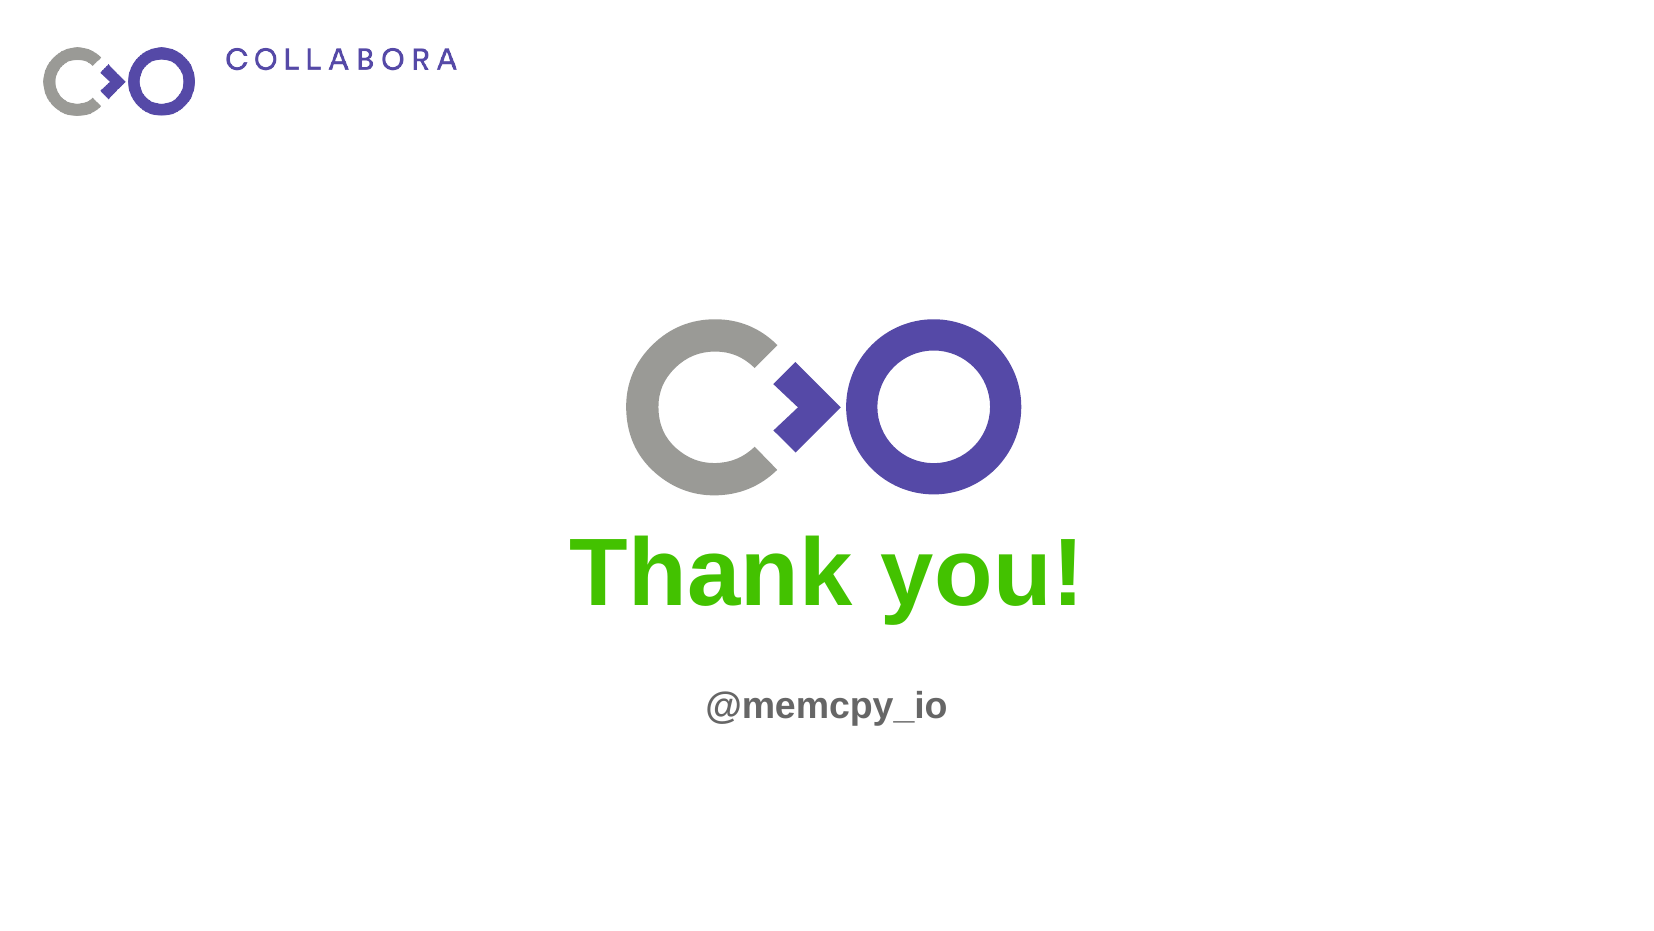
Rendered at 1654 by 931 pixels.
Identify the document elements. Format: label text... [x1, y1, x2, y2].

picture [43, 47, 457, 116]
title Thank you! [41, 542, 1614, 626]
text_box [773, 361, 841, 453]
text_box @memcpy_io [690, 677, 963, 734]
text_box [626, 319, 778, 496]
text_box [846, 319, 1022, 495]
